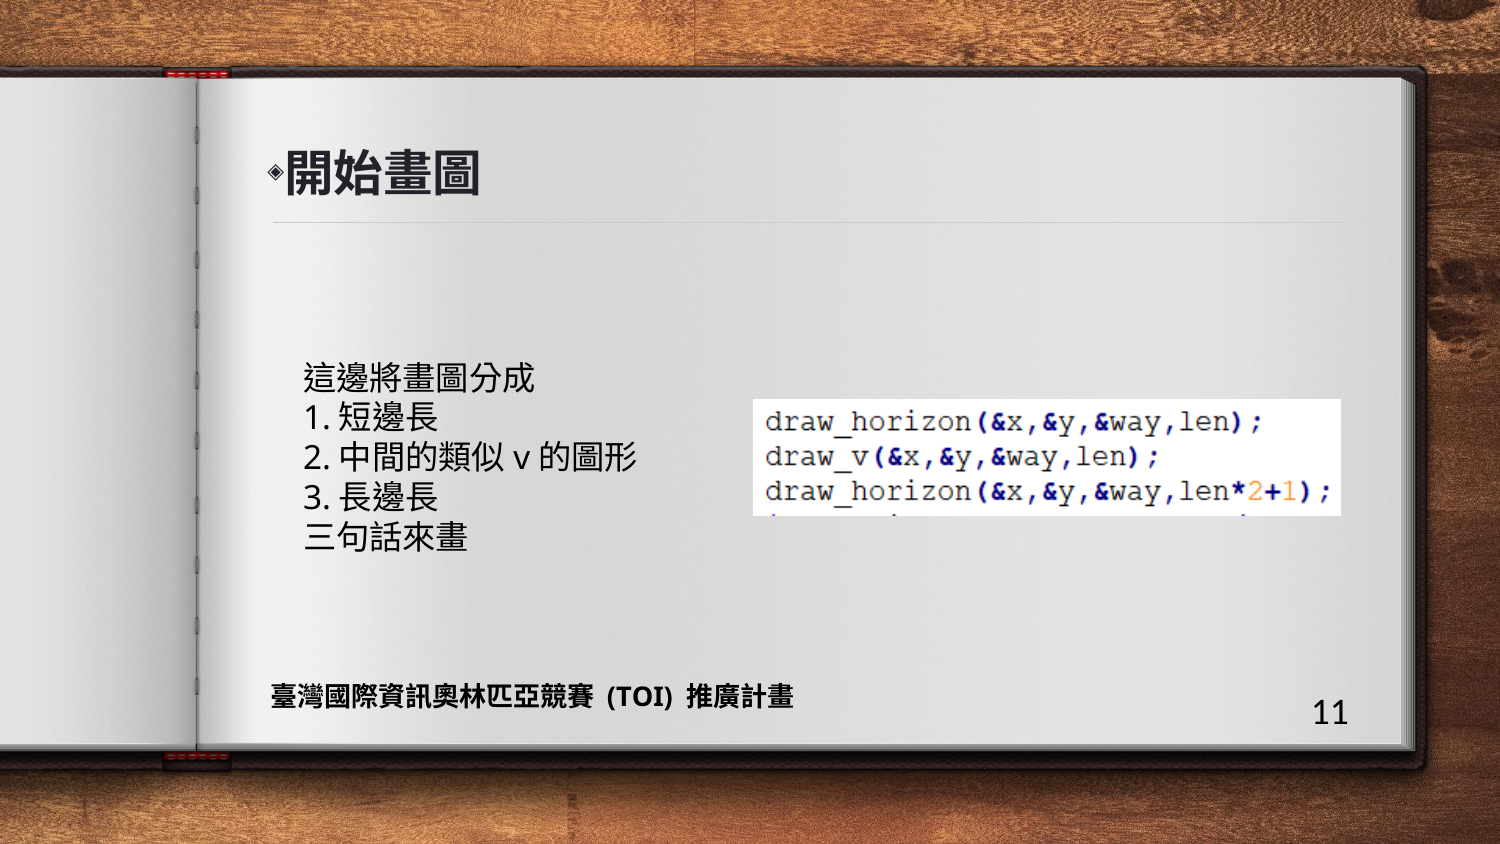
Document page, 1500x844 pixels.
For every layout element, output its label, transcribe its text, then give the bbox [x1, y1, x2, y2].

picture [753, 399, 1341, 516]
text_box 這邊將畫圖分成 1.短邊長 2.中間的類似v的圖形 3.長邊長 三句話來畫 [288, 349, 861, 567]
text_box [1295, 672, 1386, 737]
list 開始畫圖 [252, 126, 1194, 216]
